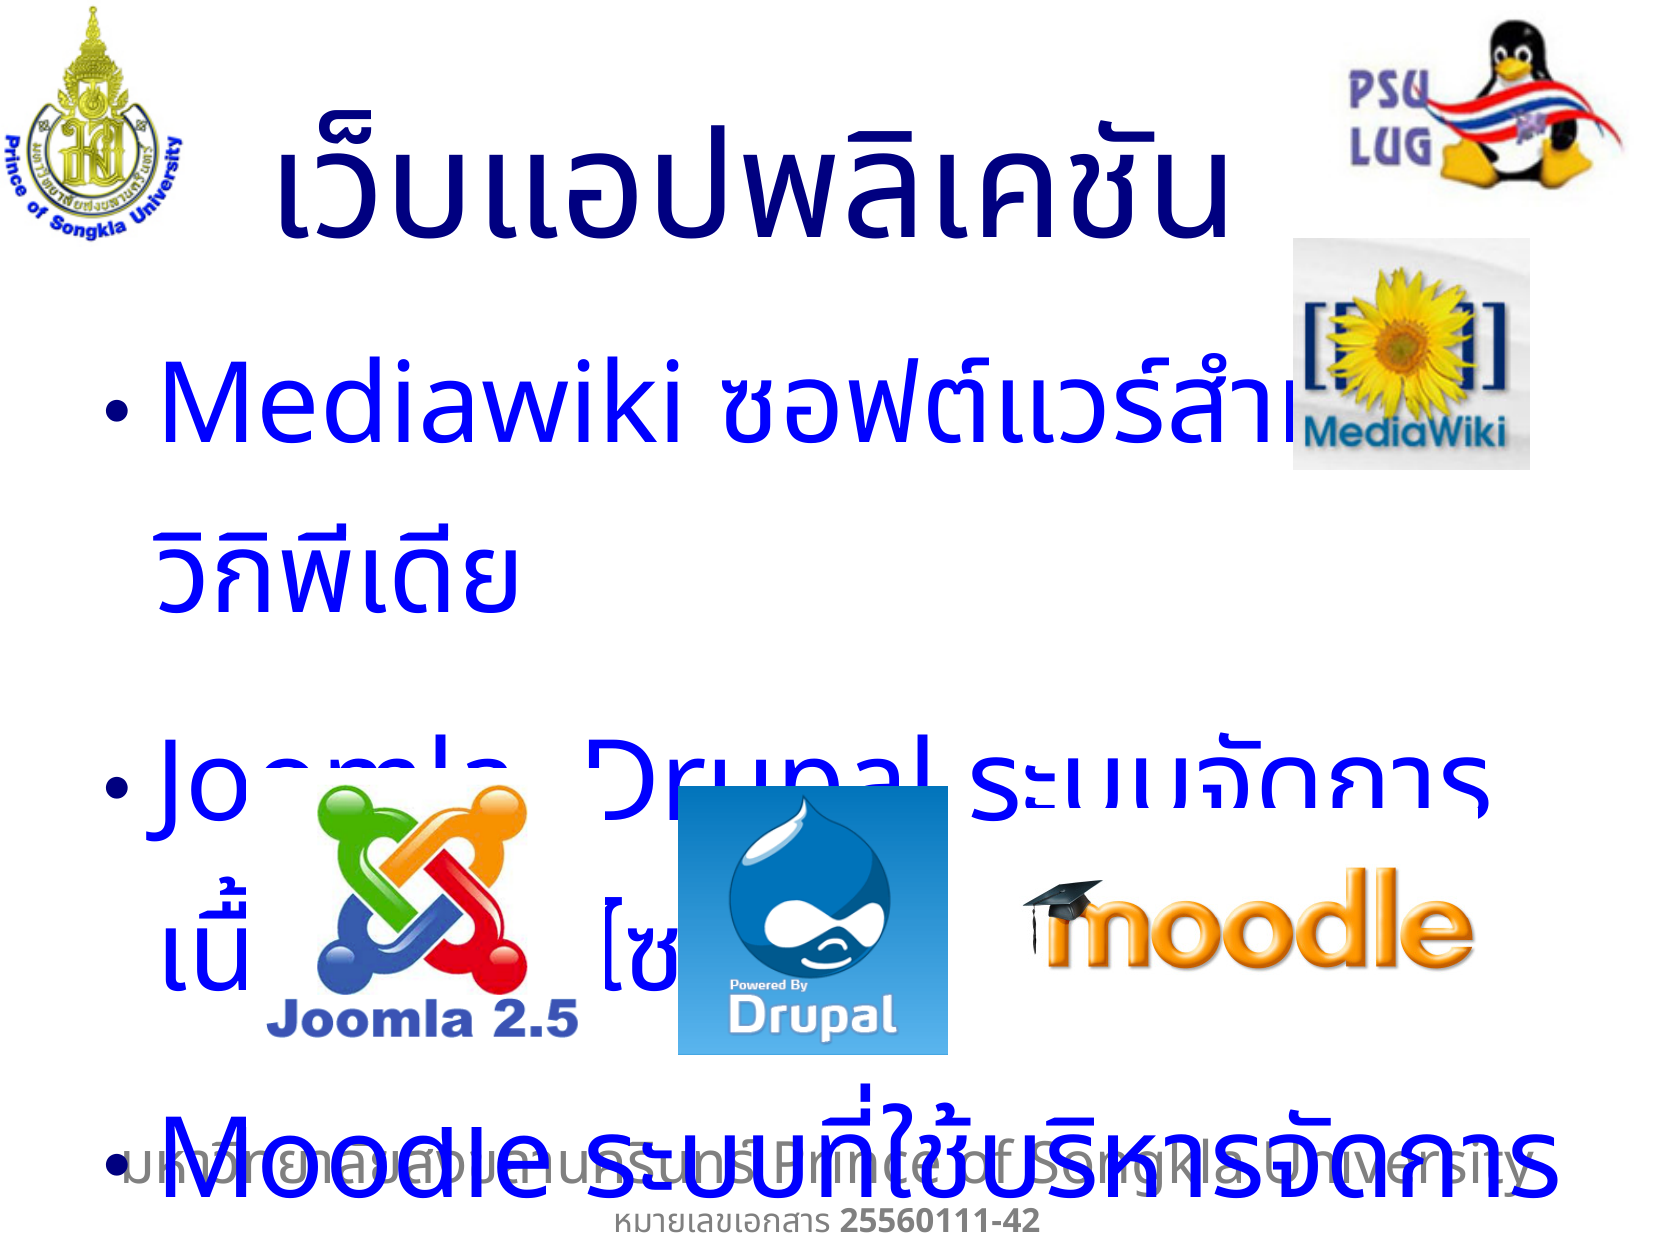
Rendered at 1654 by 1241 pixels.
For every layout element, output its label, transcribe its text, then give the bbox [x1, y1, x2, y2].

picture [1293, 238, 1530, 470]
list Mediawiki ซอฟต์แวร์สำหรับวิกิพีเดีย Joomla, Drupal ระบบจัดการเนื้อหาเว็บไซต์ Moodle ระบบที่ใช้บริหารจัดการการเรียนรู้ [84, 322, 1573, 1042]
picture [246, 768, 605, 1127]
picture [1328, 10, 1642, 207]
picture [678, 786, 948, 1055]
title เว็บแอปพลิเคชัน [206, 0, 1299, 322]
picture [1019, 808, 1478, 1028]
picture [0, 0, 185, 247]
